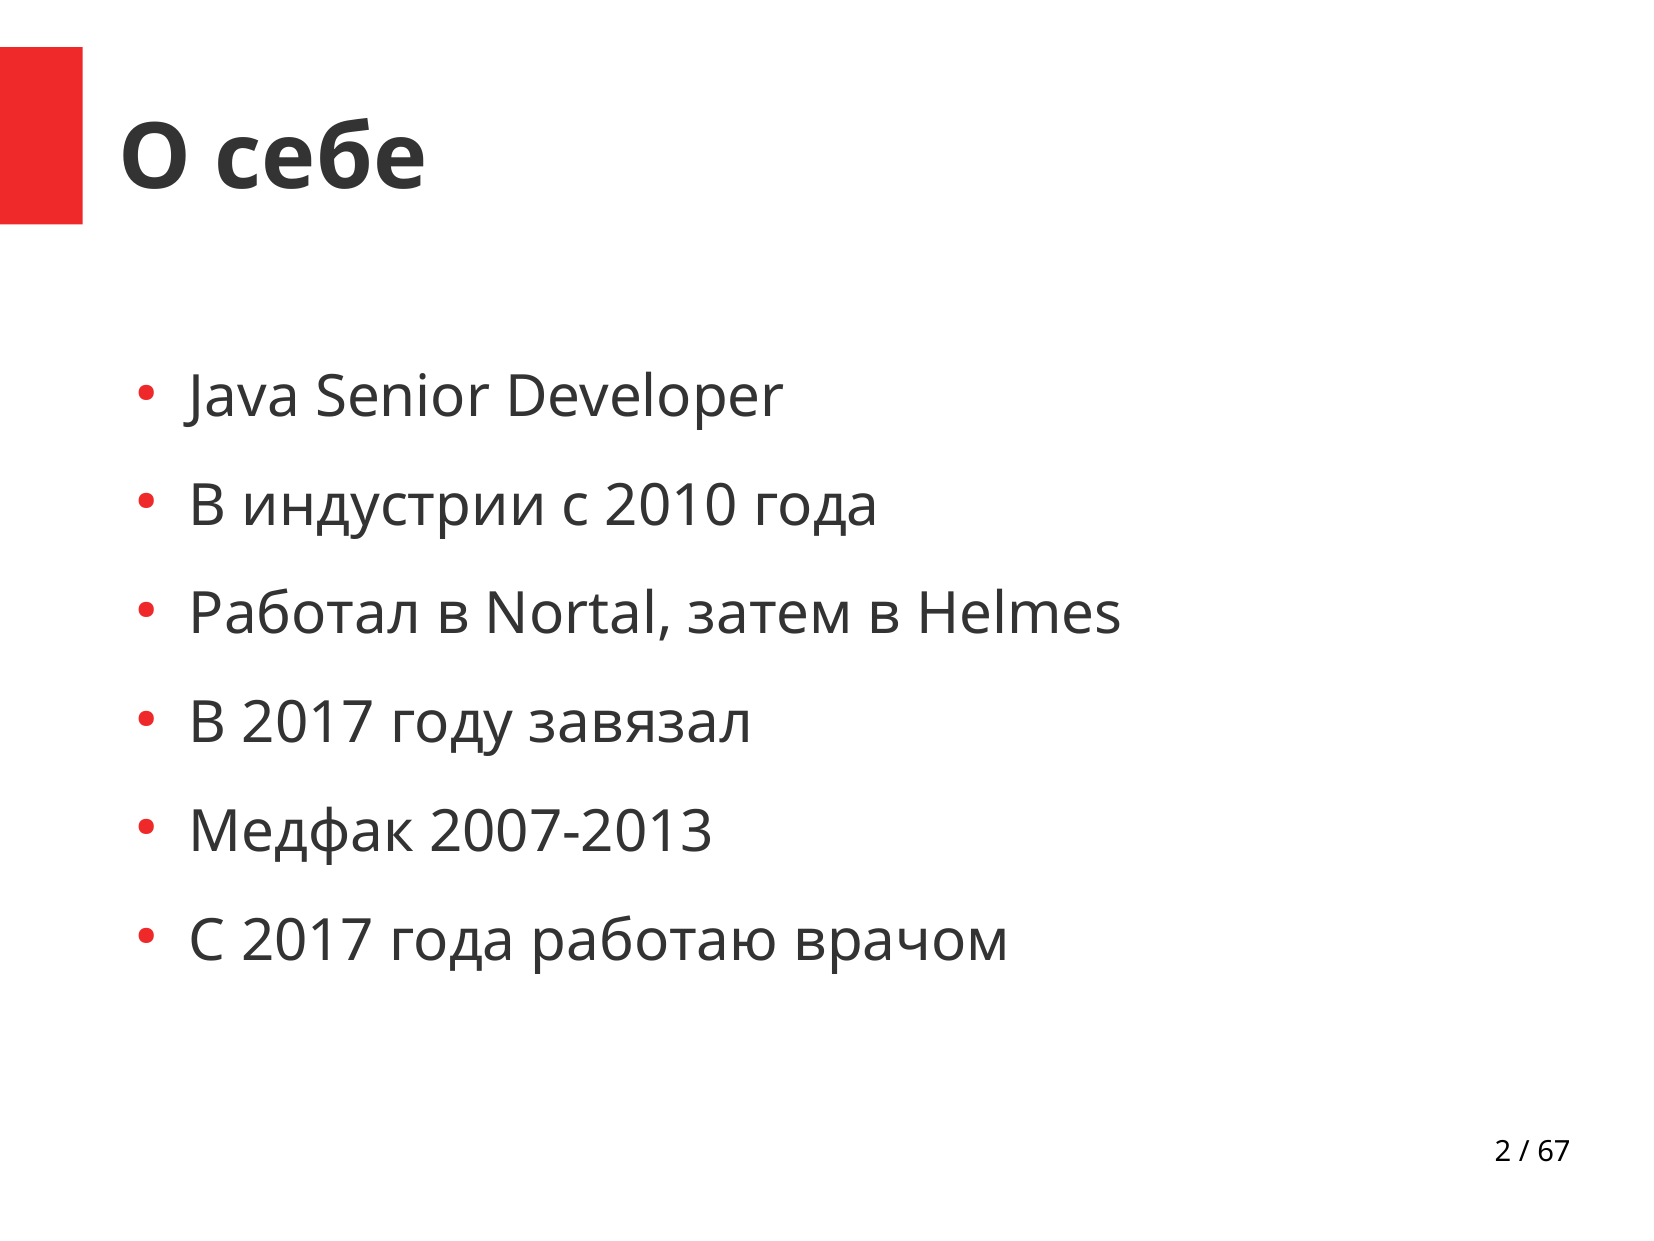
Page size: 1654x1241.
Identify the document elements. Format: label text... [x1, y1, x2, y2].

list Java Senior Developer В индустрии с 2010 года Работал в Nortal, затем в Helmes В 2017 году завязал Медфак 2007-2013 С 2017 года работаю врачом [118, 354, 1536, 1074]
title О себе [118, 49, 1571, 257]
